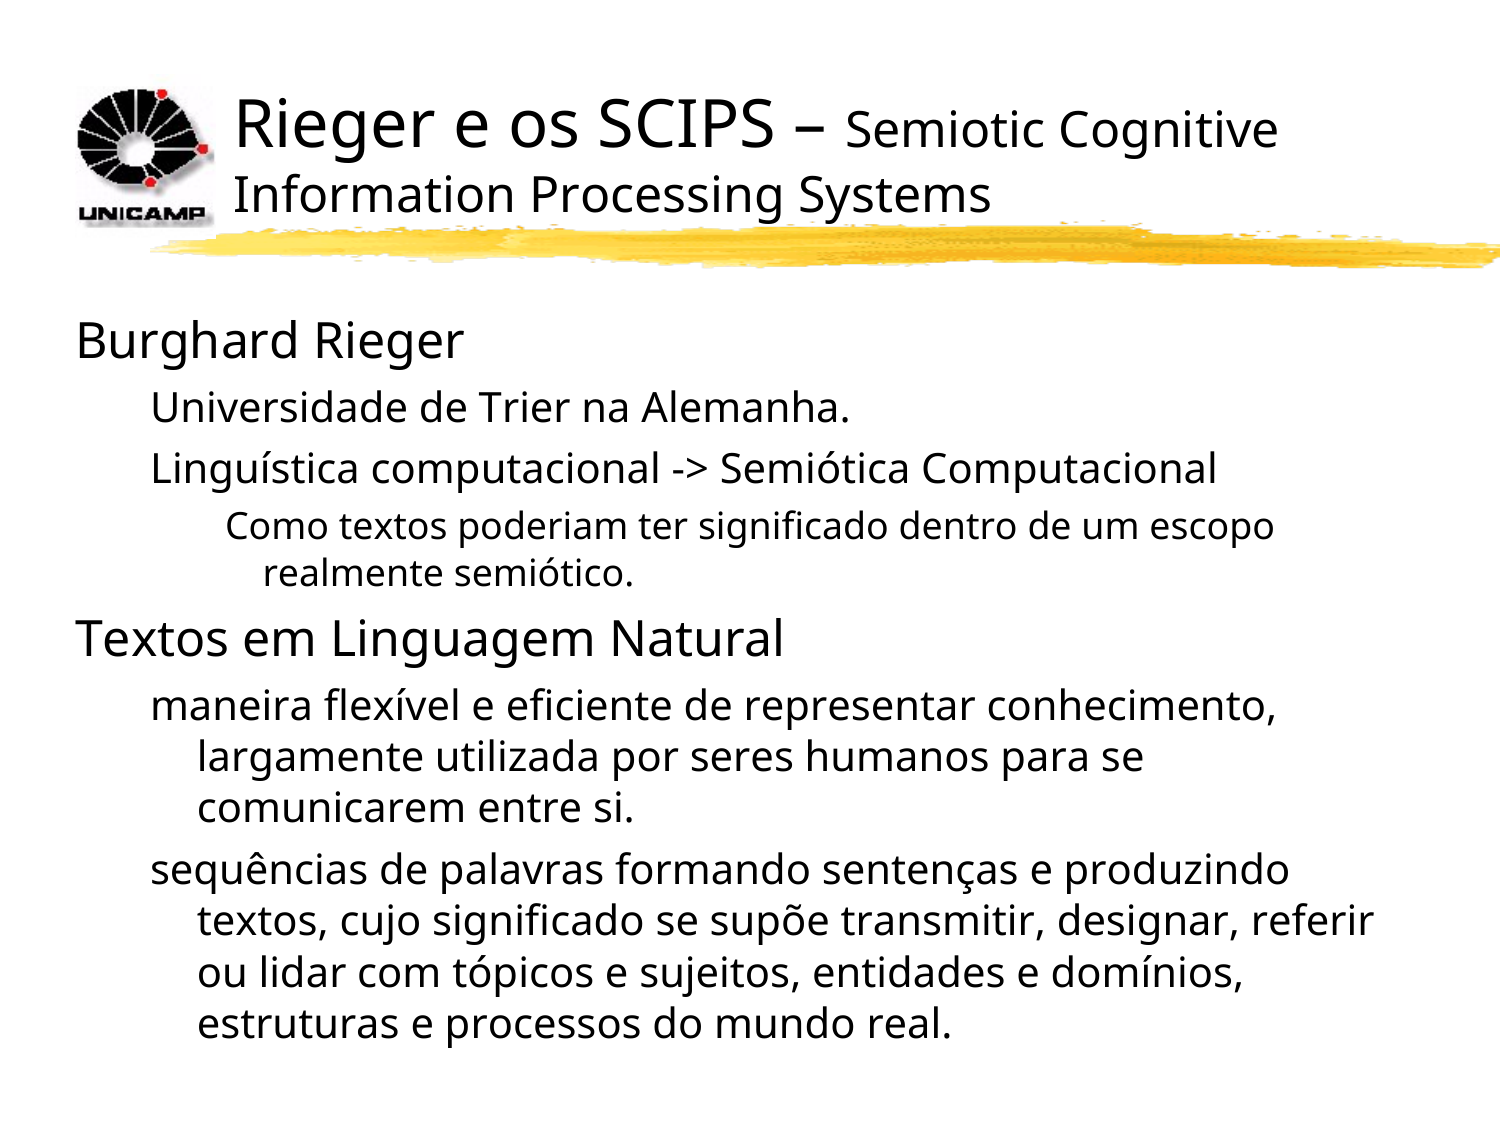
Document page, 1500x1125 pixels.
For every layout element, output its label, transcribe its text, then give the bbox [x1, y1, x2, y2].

title Rieger e os SCIPS – Semiotic Cognitive Information Processing Systems [233, 52, 1434, 225]
list Burghard Rieger Universidade de Trier na Alemanha. Linguística computacional -> Semiótica Computacional Como textos poderiam ter significado dentro de um escopo realmente semiótico. Textos em Linguagem Natural maneira flexível e eficiente de representar conhecimento, largamente utilizada por seres humanos para se comunicarem entre si. sequências de palavras formando sentenças e produzindo textos, cujo significado se supõe transmitir, designar, referir ou lidar com tópicos e sujeitos, entidades e domínios, estruturas e processos do mundo real. [74, 309, 1417, 980]
picture [75, 74, 1500, 279]
